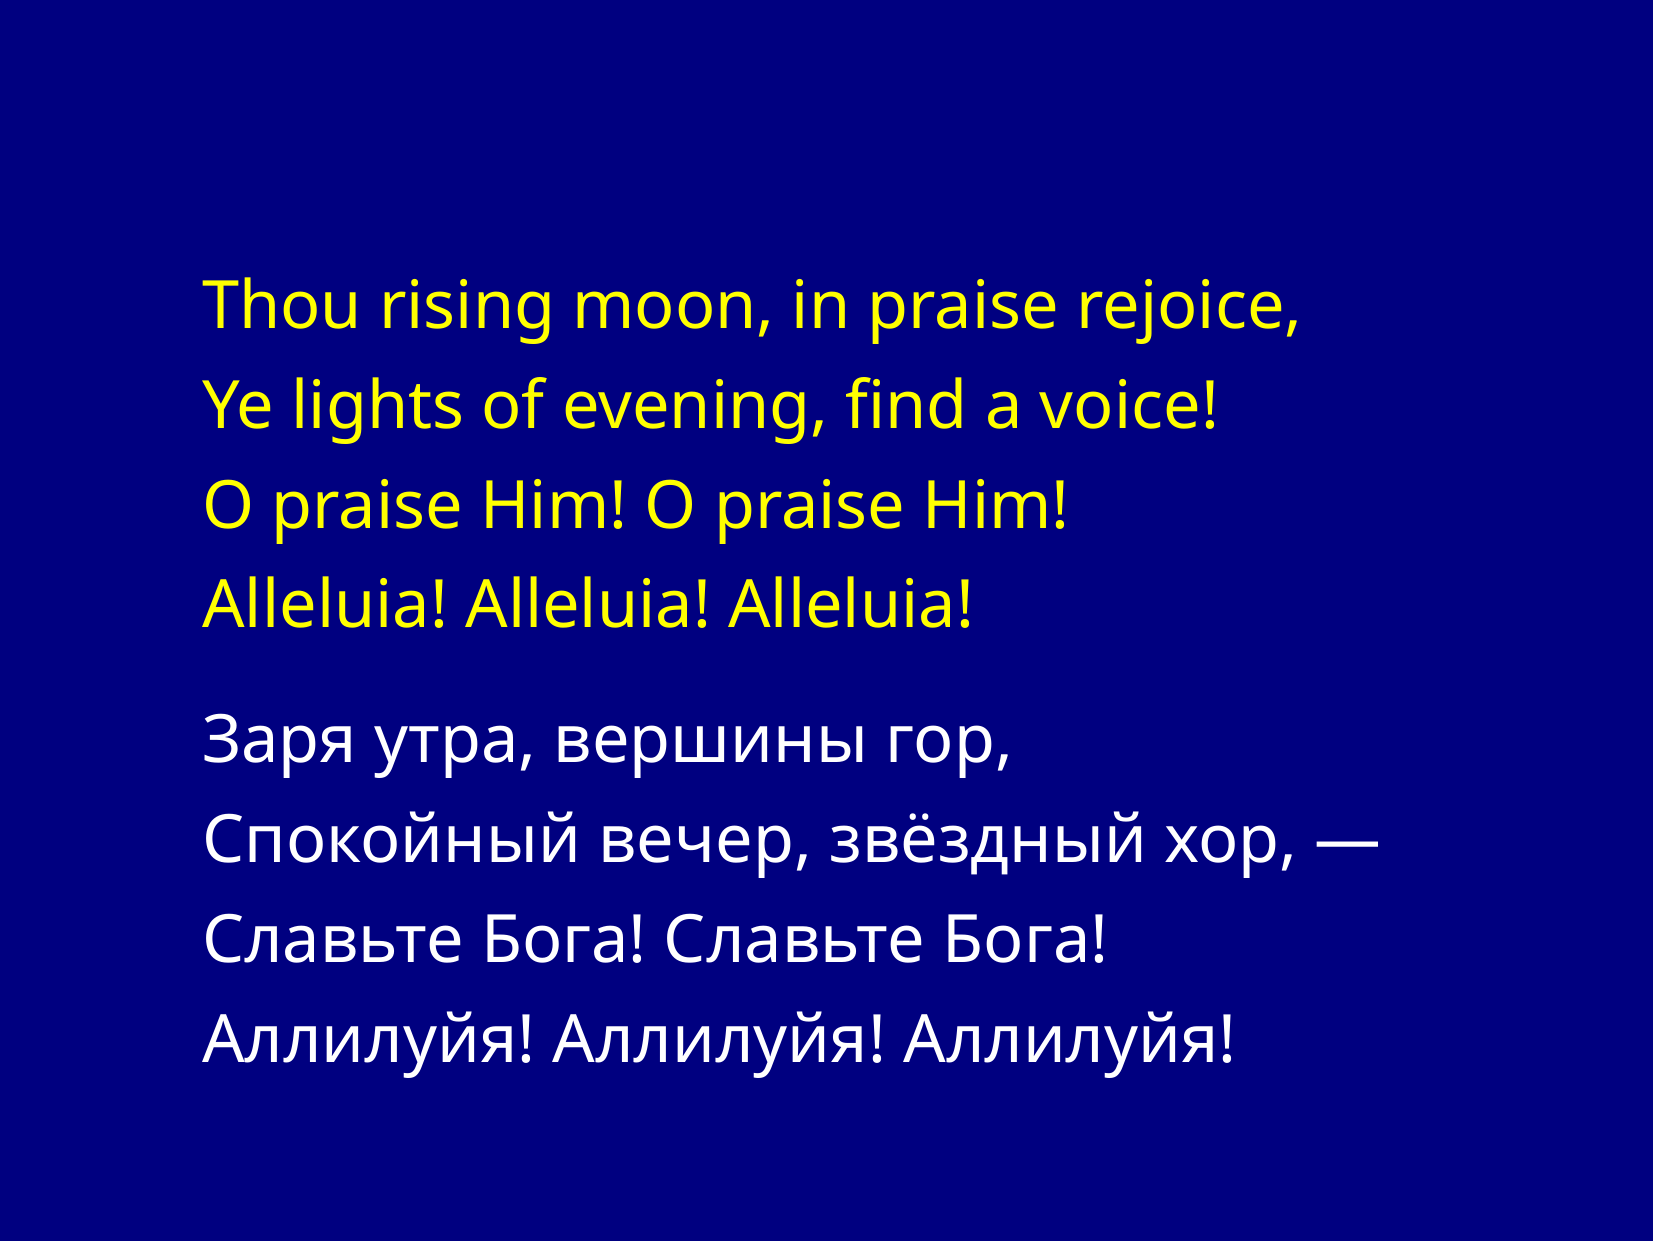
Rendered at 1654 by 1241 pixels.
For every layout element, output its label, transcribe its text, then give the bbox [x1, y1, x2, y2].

text_box Заря утра, вершины гор, Спокойный вечер, звёздный хор, ― Славьте Бога! Славьте Бога! Аллилуйя! Аллилуйя! Аллилуйя! [75, 675, 1576, 1163]
text_box Thou rising moon, in praise rejoice, Ye lights of evening, find a voice! O praise Him! O praise Him! Alleluia! Alleluia! Alleluia! [75, 150, 1576, 638]
